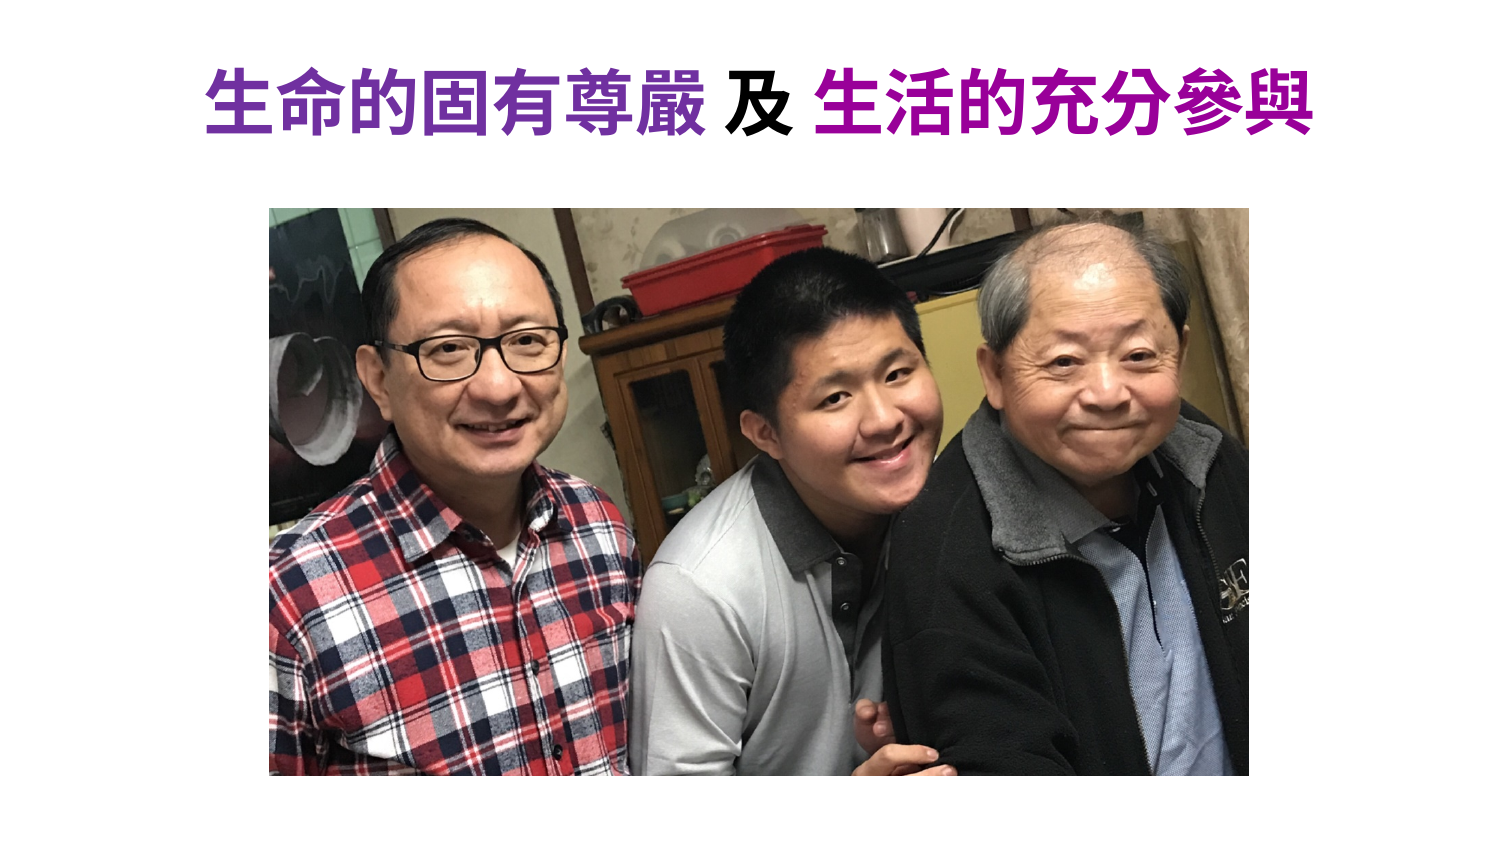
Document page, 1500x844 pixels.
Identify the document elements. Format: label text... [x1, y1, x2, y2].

picture [269, 208, 1249, 776]
title 生命的固有尊嚴 及 生活的充分參與 [59, 59, 1460, 154]
